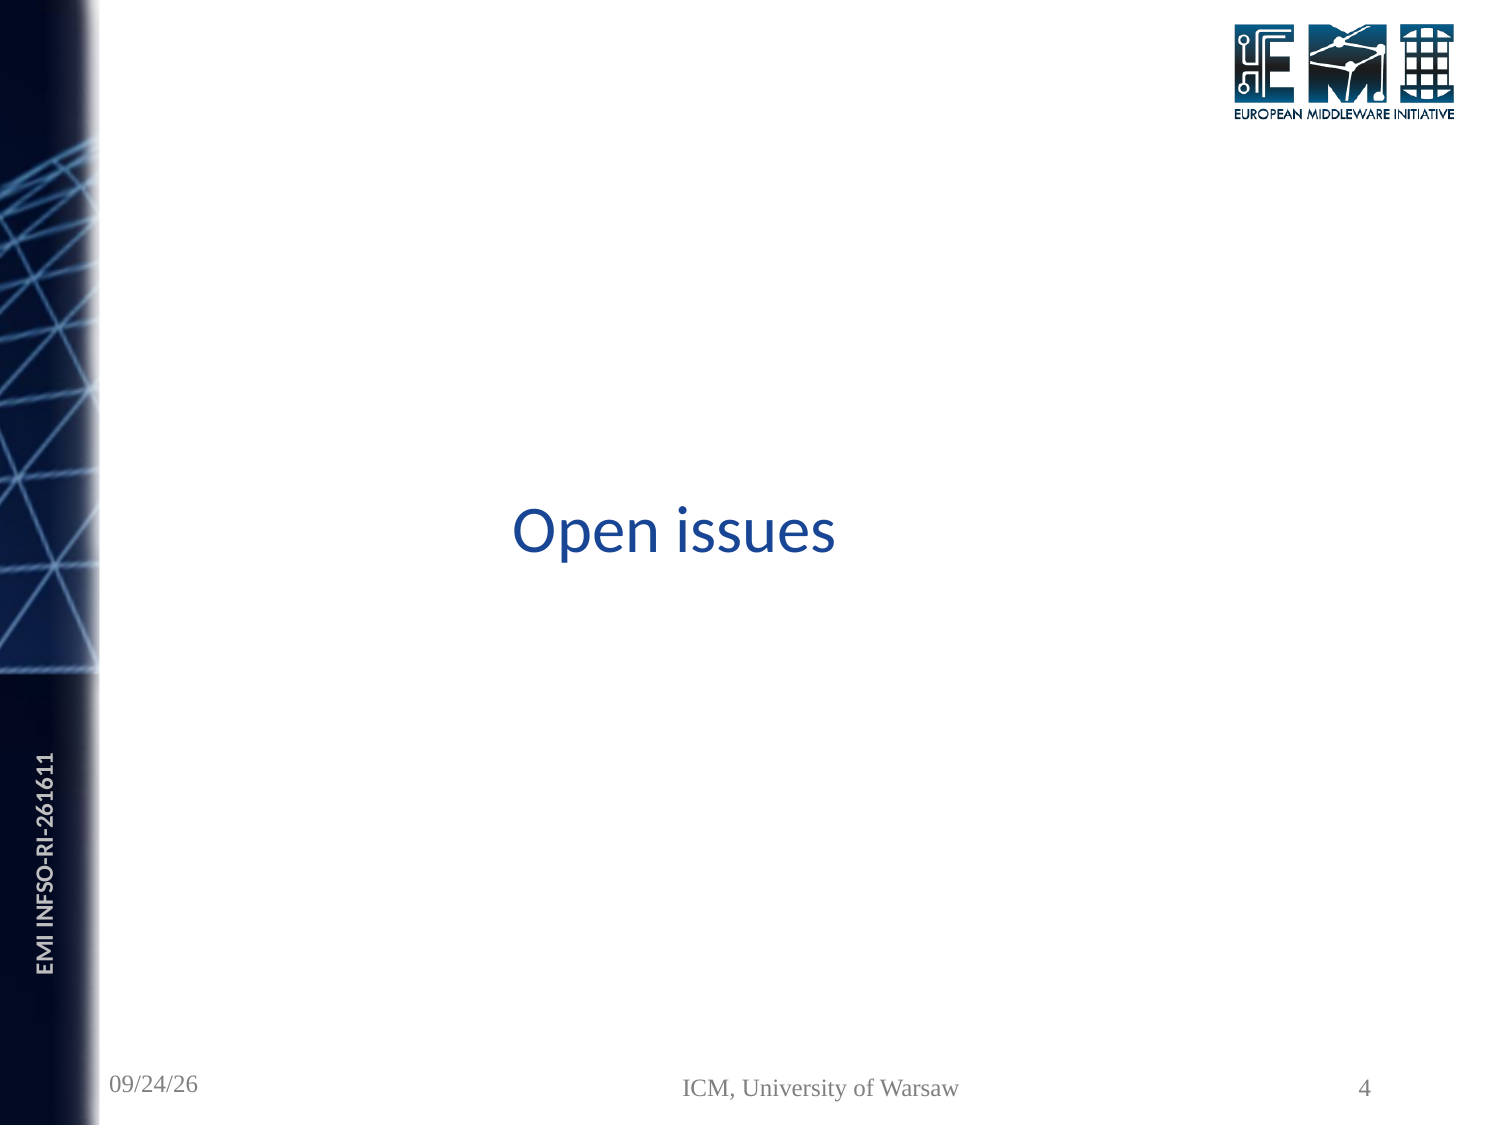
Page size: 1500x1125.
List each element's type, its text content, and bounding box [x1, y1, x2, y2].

picture [1185, 8, 1500, 140]
subtitle Open issues [112, 44, 1238, 1006]
picture [0, 0, 111, 1125]
